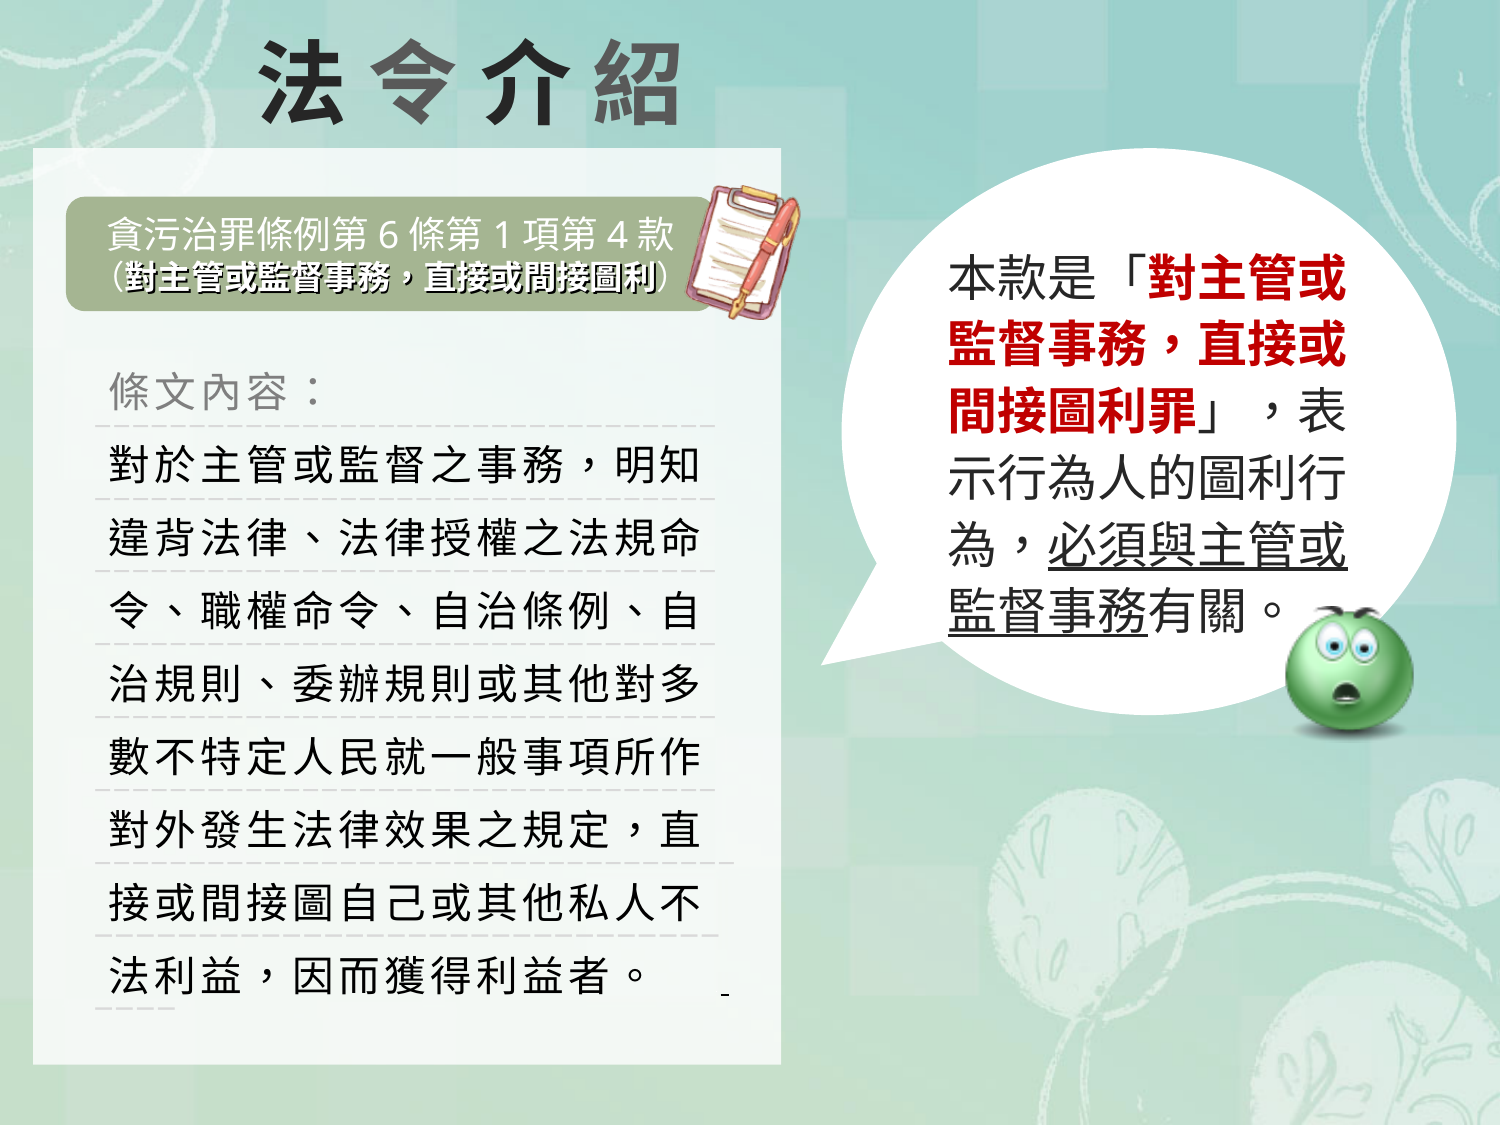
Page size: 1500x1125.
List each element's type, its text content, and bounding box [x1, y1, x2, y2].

text_box 條文內容： 對於主管或監督之事務，明知違背法律、法律授權之法規命令、職權命令、自治條例、自治規則、委辦規則或其他對多數不特定人民就一般事項所作對外發生法律效果之規定，直接或間接圖自己或其他私人不法利益，因而獲得利益者。 . [93, 335, 764, 1077]
text_box [33, 148, 781, 1065]
text_box 貪污治罪條例第6條第1項第4款 （對主管或監督事務，直接或間接圖利） [65, 196, 670, 312]
picture [1282, 606, 1418, 743]
text_box __________________________________________________________________________________________________________________________________________________________________________________________________________________________________________________________________________ [80, 348, 752, 1100]
text_box 法 令 介 紹 [240, 17, 711, 144]
picture [670, 185, 805, 321]
text_box 本款是「對主管或監督事務，直接或間接圖利罪」，表示行為人的圖利行為，必須與主管或監督事務有關。 [820, 148, 1457, 716]
